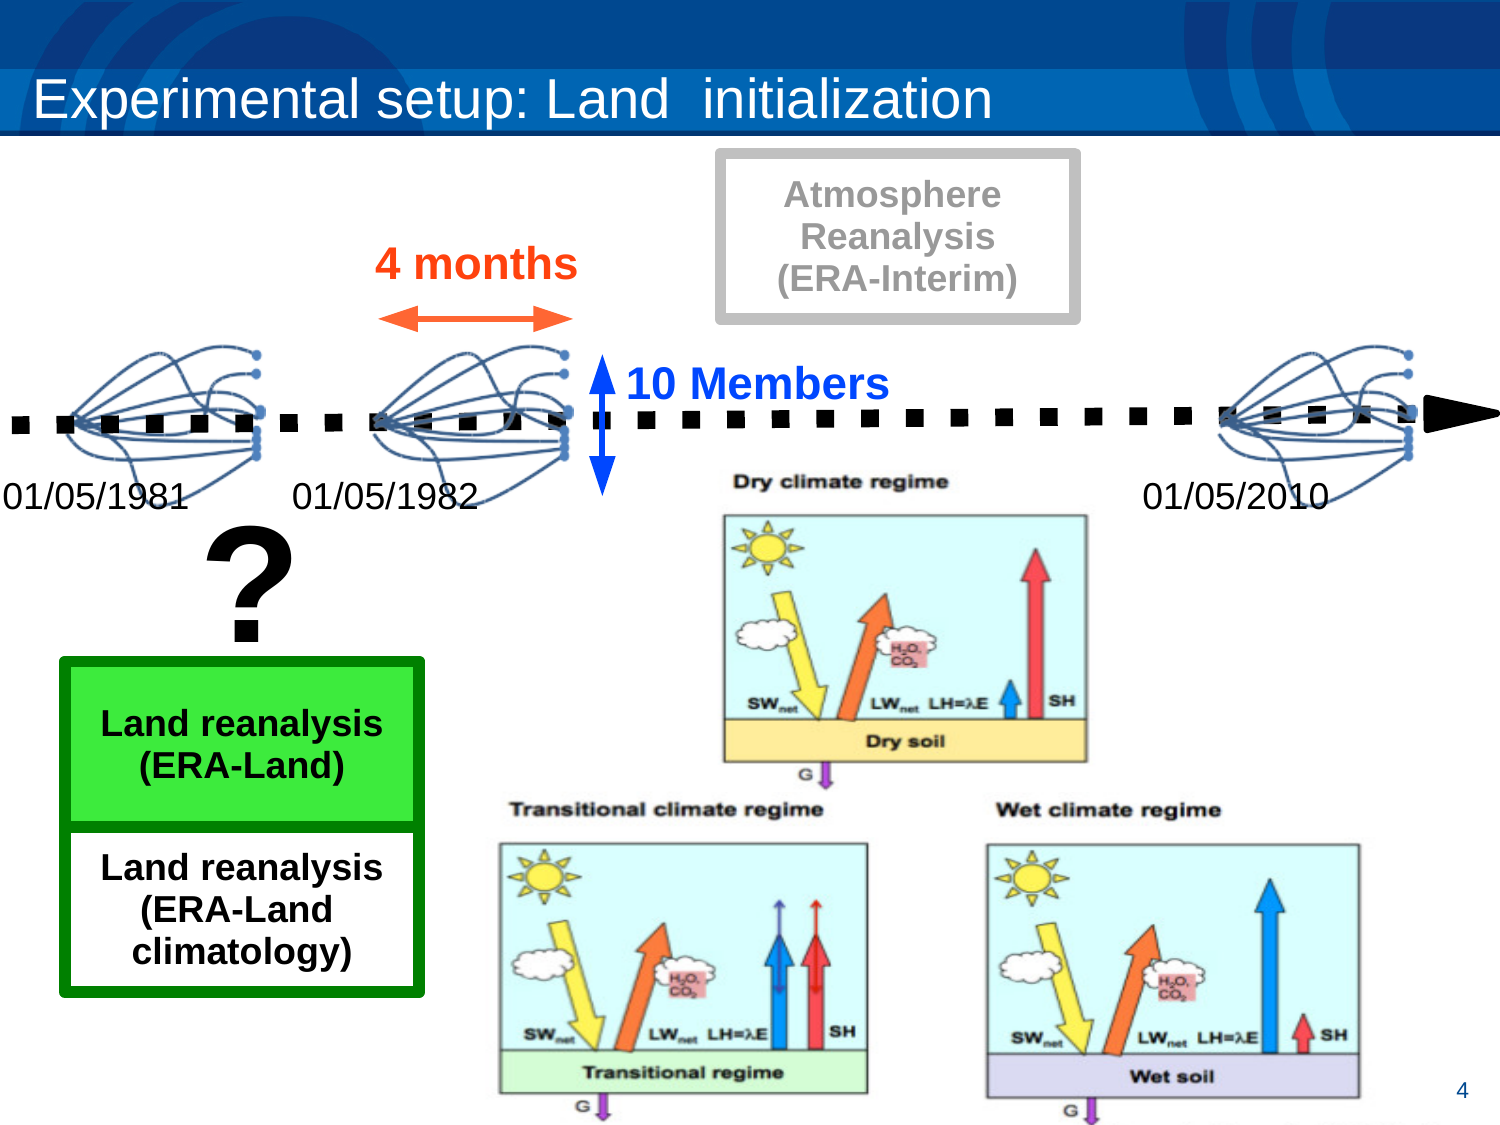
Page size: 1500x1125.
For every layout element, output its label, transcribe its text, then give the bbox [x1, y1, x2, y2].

picture [460, 442, 1441, 1125]
text_box 4 months [360, 230, 594, 297]
picture [1216, 344, 1418, 522]
text_box 01/05/1982 [277, 468, 494, 525]
text_box Atmosphere Reanalysis (ERA-Interim) [720, 153, 1075, 319]
text_box 10 Members [611, 350, 906, 417]
slide_number <number> [1441, 1042, 1484, 1111]
picture [0, 0, 1500, 136]
text_box ? [184, 483, 308, 686]
text_box Land reanalysis (ERA-Land climatology) [64, 826, 420, 993]
picture [64, 344, 266, 483]
picture [371, 344, 574, 522]
text_box Land reanalysis (ERA-Land) [64, 661, 420, 826]
title Experimental setup: Land initialization [17, 7, 1483, 138]
text_box 01/05/2010 [1127, 468, 1345, 525]
text_box 01/05/1981 [0, 468, 205, 525]
